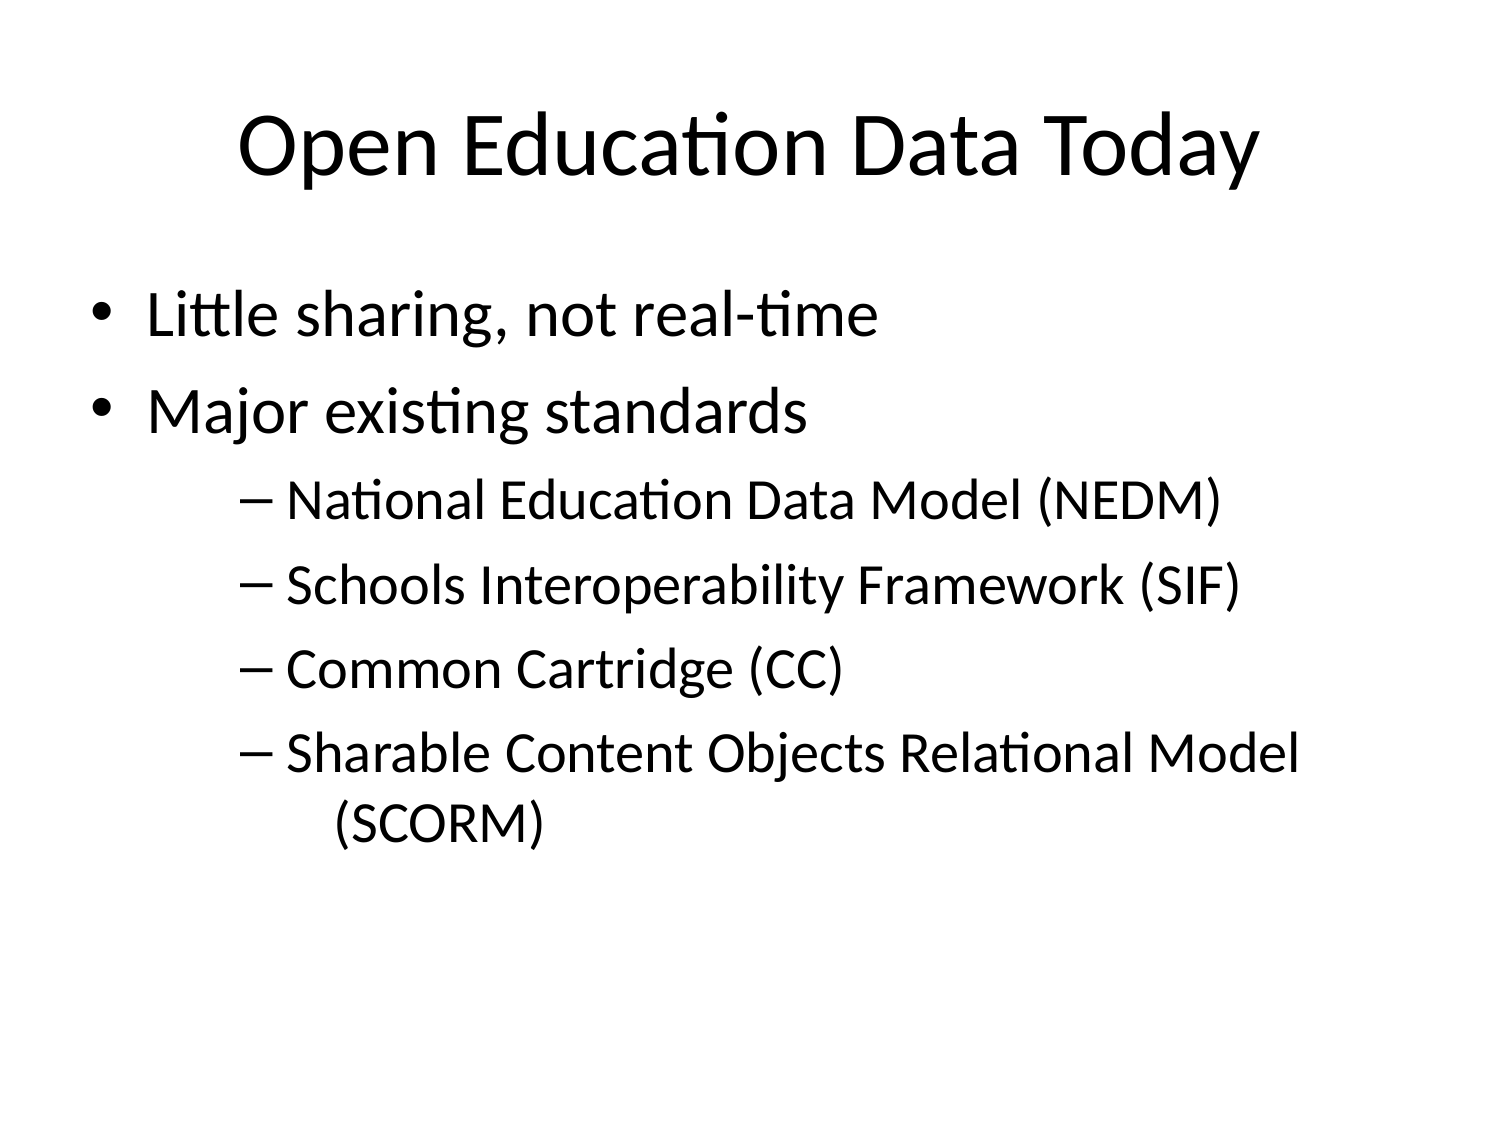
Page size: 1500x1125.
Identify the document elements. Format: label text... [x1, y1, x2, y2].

title Open Education Data Today [75, 45, 1426, 233]
list Little sharing, not real-time Major existing standards National Education Data Model (NEDM) Schools Interoperability Framework (SIF) Common Cartridge (CC) Sharable Content Objects Relational Model (SCORM) [75, 262, 1426, 1005]
